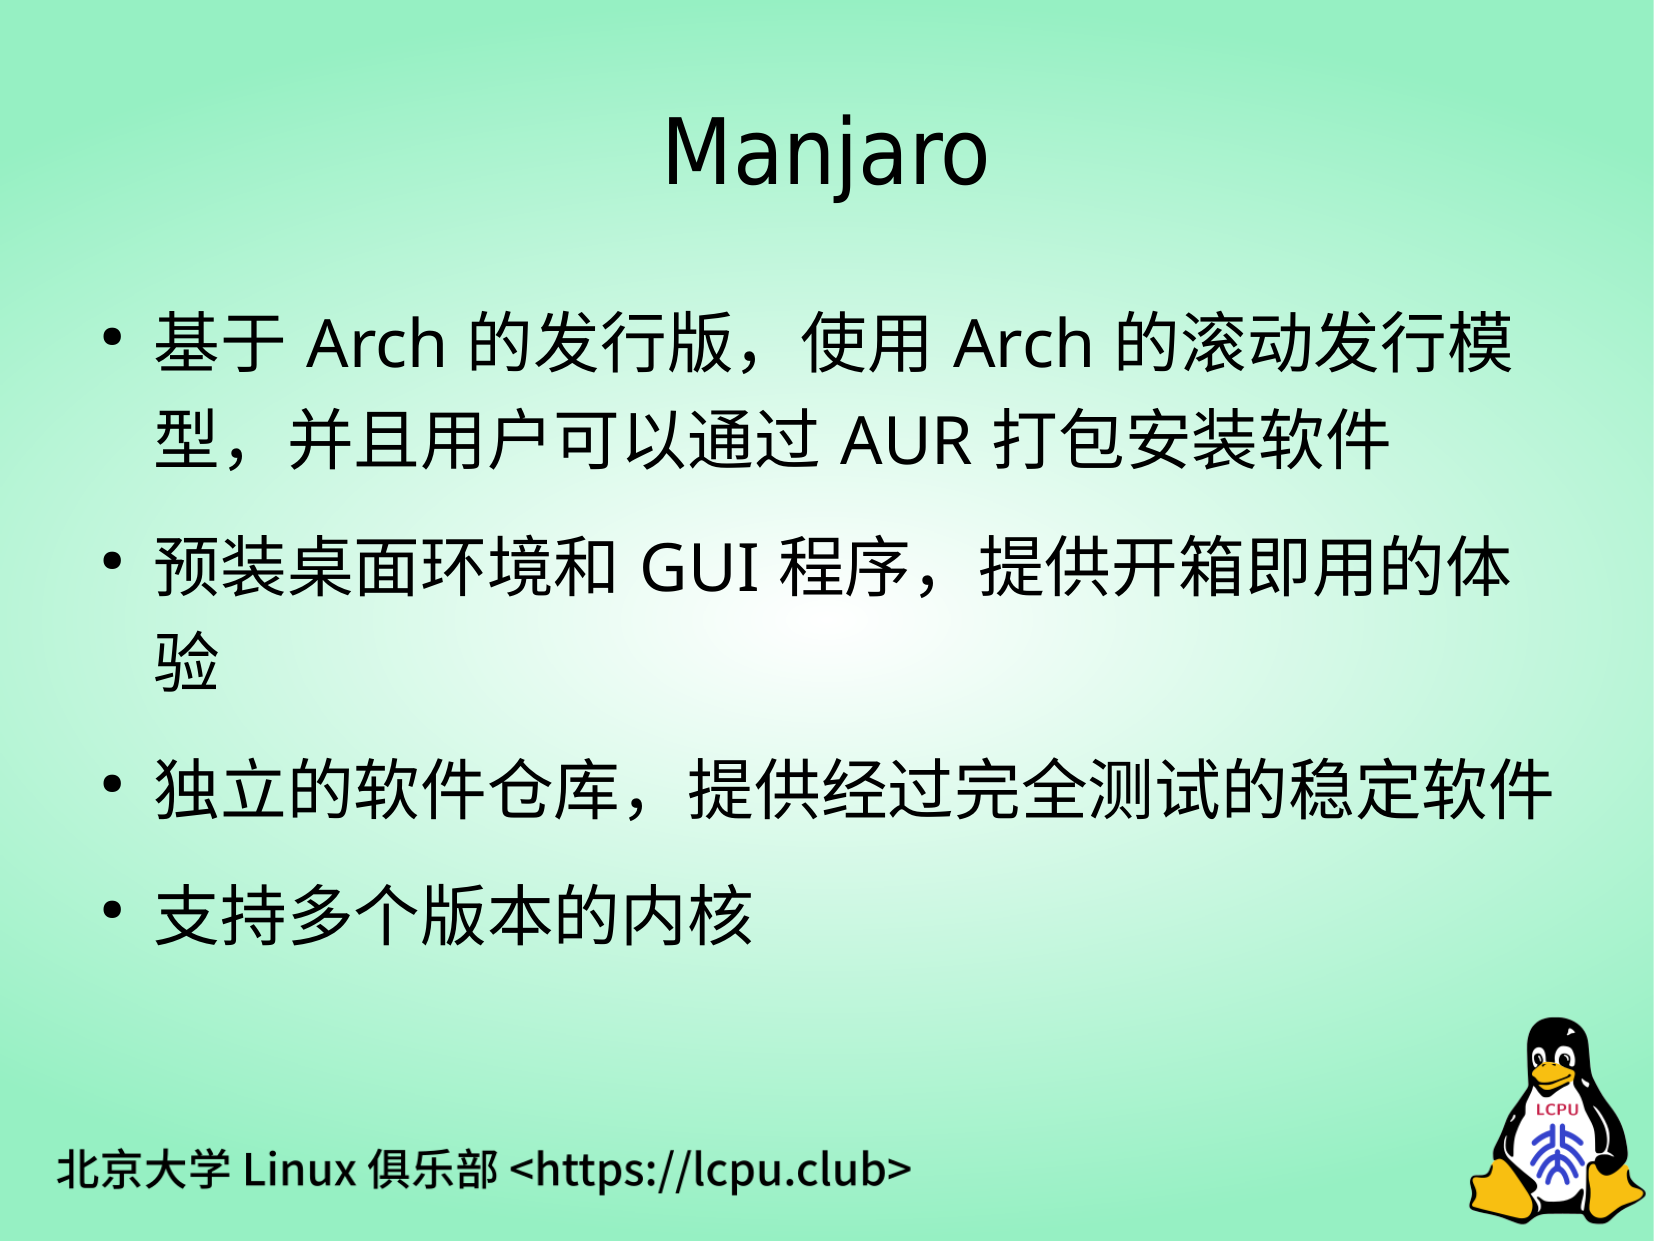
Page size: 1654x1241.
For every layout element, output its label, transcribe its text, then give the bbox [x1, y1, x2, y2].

title Manjaro [82, 49, 1571, 257]
list 基于Arch的发行版，使用Arch的滚动发行模型，并且用户可以通过AUR打包安装软件 预装桌面环境和GUI程序，提供开箱即用的体验 独立的软件仓库，提供经过完全测试的稳定软件 支持多个版本的内核 [82, 290, 1571, 1010]
picture [0, 0, 1654, 1241]
